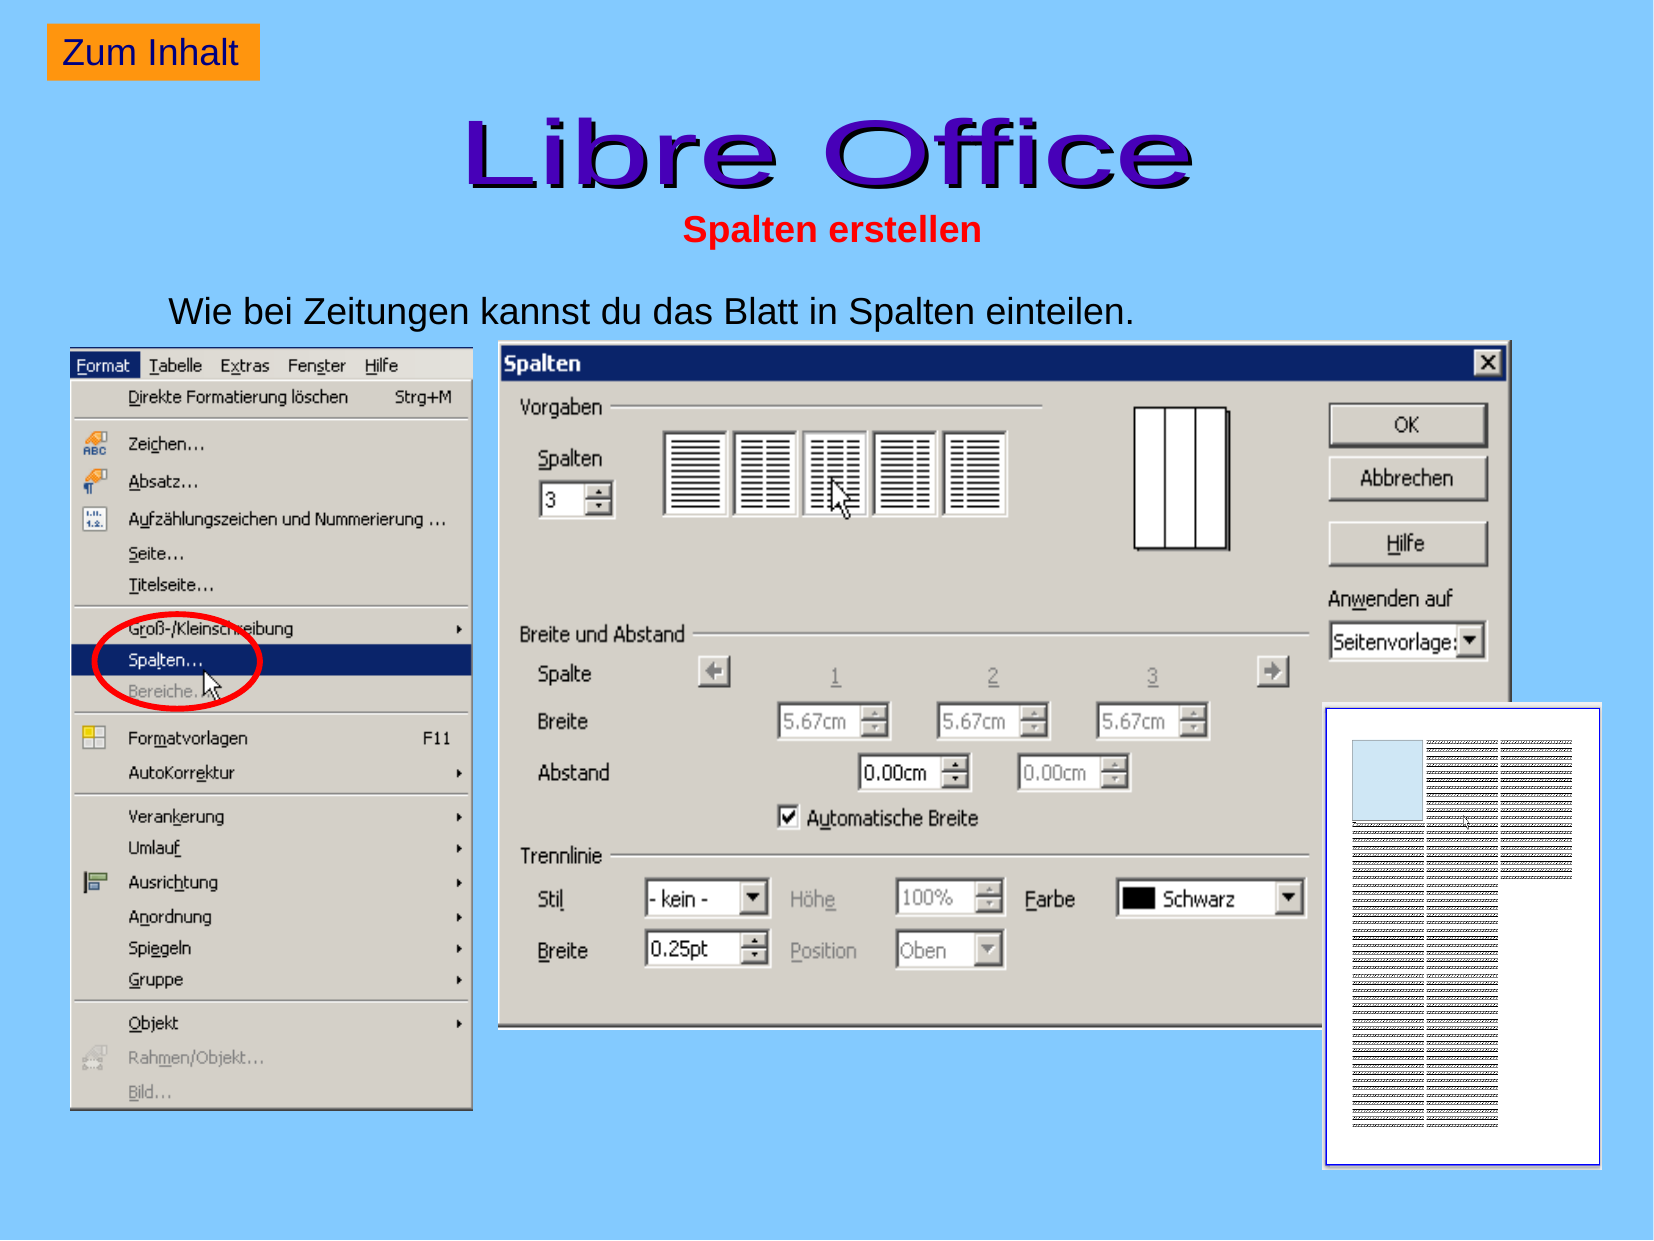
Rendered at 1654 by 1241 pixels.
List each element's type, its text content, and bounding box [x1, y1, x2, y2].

title Libre Office [82, 49, 1571, 257]
text_box Zum Inhalt [47, 23, 260, 81]
text_box Spalten erstellen [460, 201, 1205, 260]
text_box Wie bei Zeitungen kannst du das Blatt in Spalten einteilen. [153, 283, 1548, 341]
picture [70, 347, 473, 1111]
picture [498, 340, 1602, 1170]
